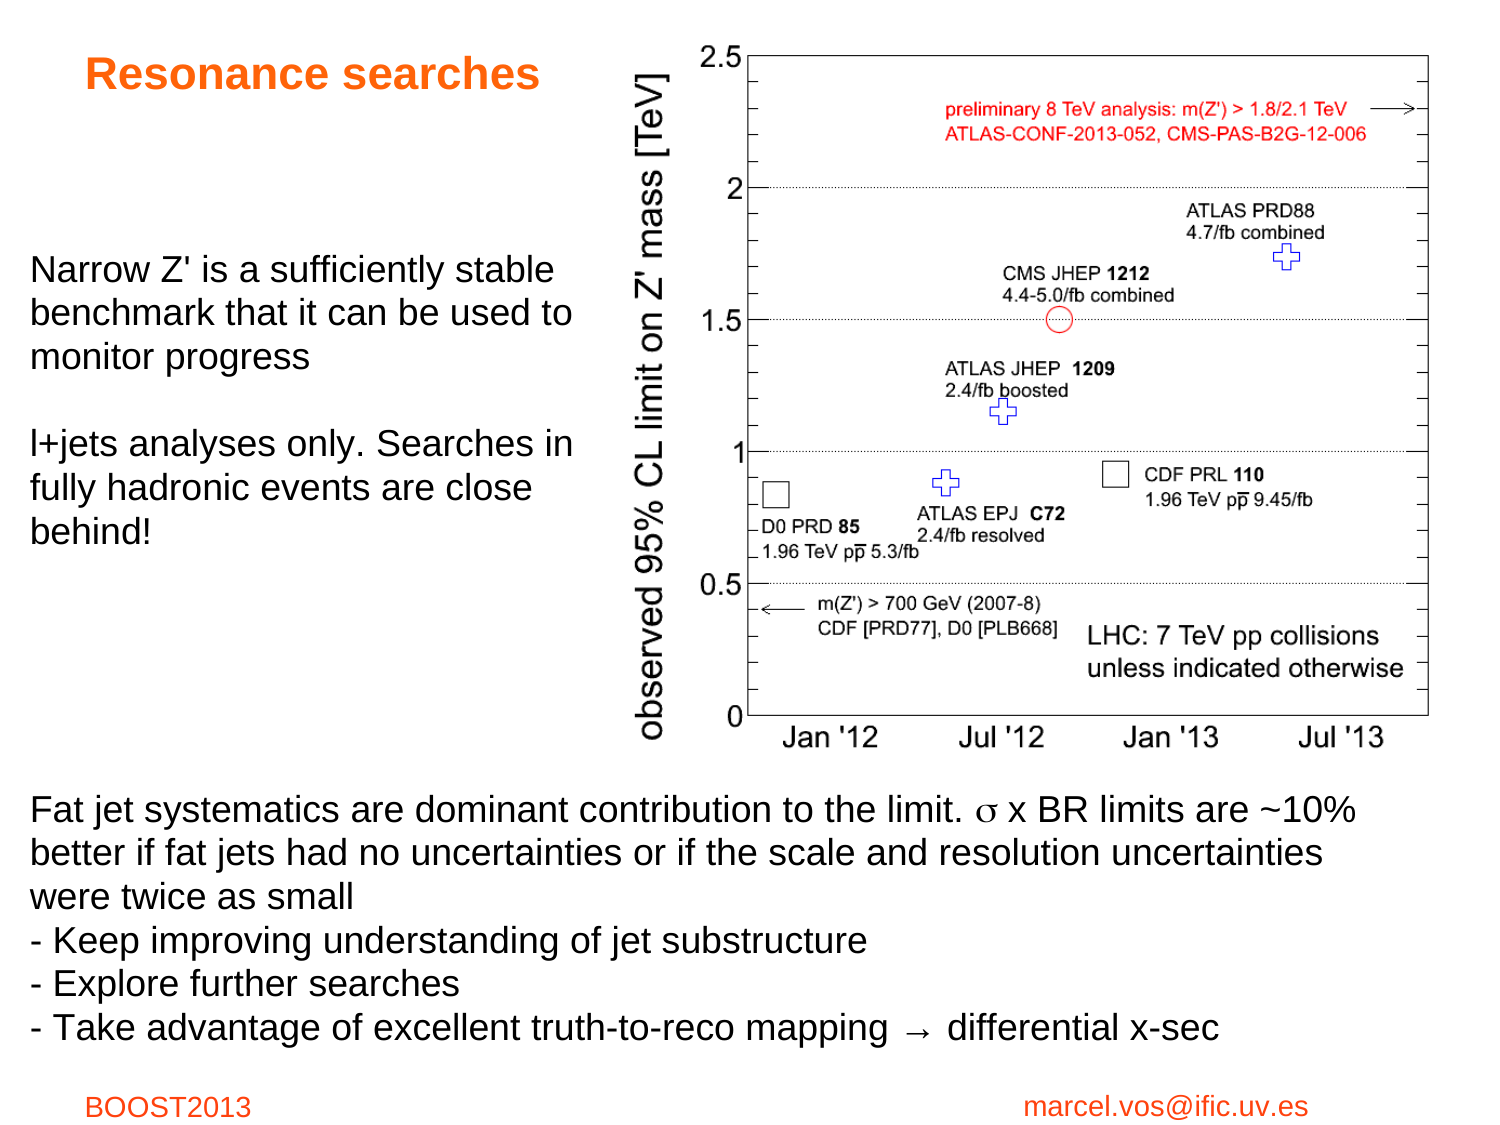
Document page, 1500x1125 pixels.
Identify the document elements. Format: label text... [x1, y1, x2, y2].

title Resonance searches [85, 26, 1259, 121]
text_box Narrow Z' is a sufficiently stable benchmark that it can be used to monitor progress l+jets analyses only. Searches in fully hadronic events are close behind! [15, 239, 601, 561]
picture [610, 14, 1471, 849]
text_box Fat jet systematics are dominant contribution to the limit. s x BR limits are ~10% better if fat jets had no uncertainties or if the scale and resolution uncertainties were twice as small - Keep improving understanding of jet substructure - Explore further searches - Take advantage of excellent truth-to-reco mapping → differential x-sec [15, 780, 1411, 1057]
